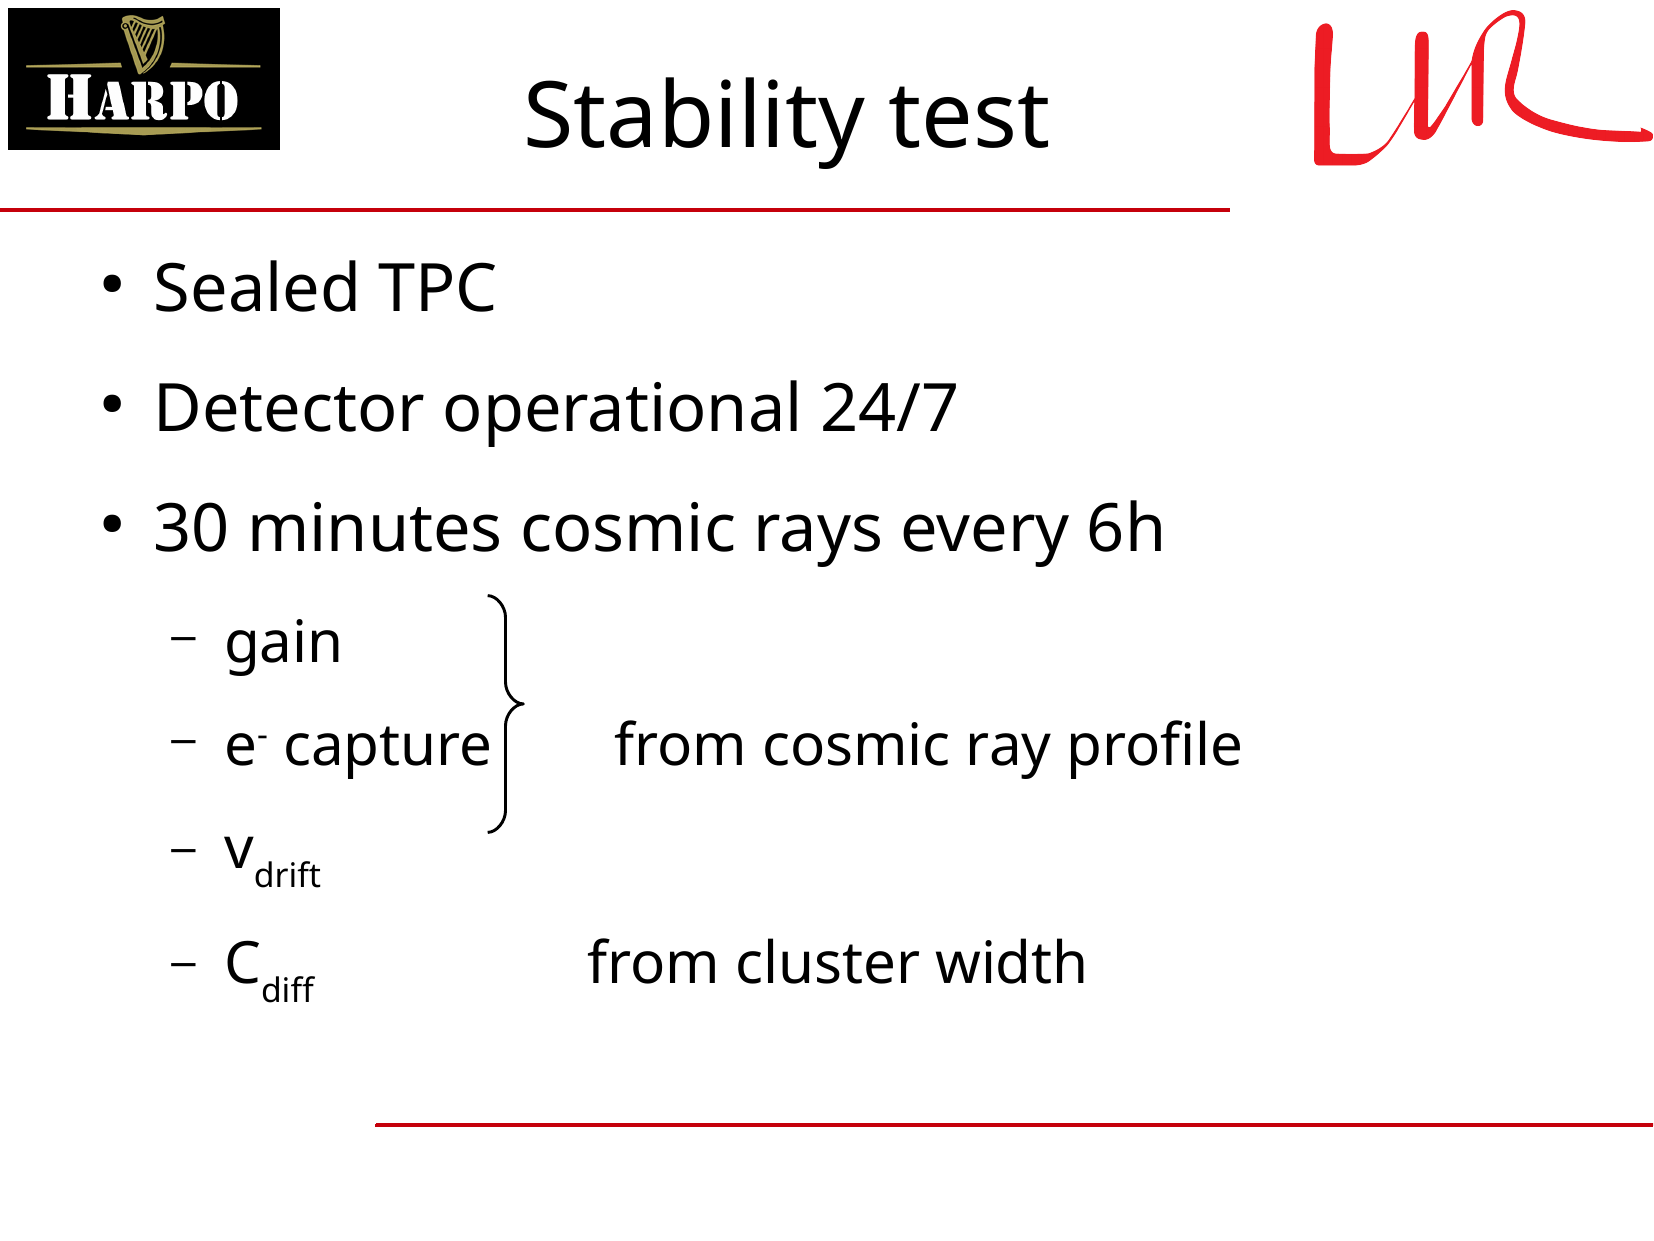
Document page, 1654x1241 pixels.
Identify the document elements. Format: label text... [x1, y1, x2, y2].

picture [8, 8, 280, 150]
title Stability test [285, 15, 1291, 211]
picture [1314, 10, 1653, 166]
list Sealed TPC Detector operational 24/7 30 minutes cosmic rays every 6h gain e- capture from cosmic ray profile vdrift Cdiff from cluster width [82, 240, 1571, 1102]
